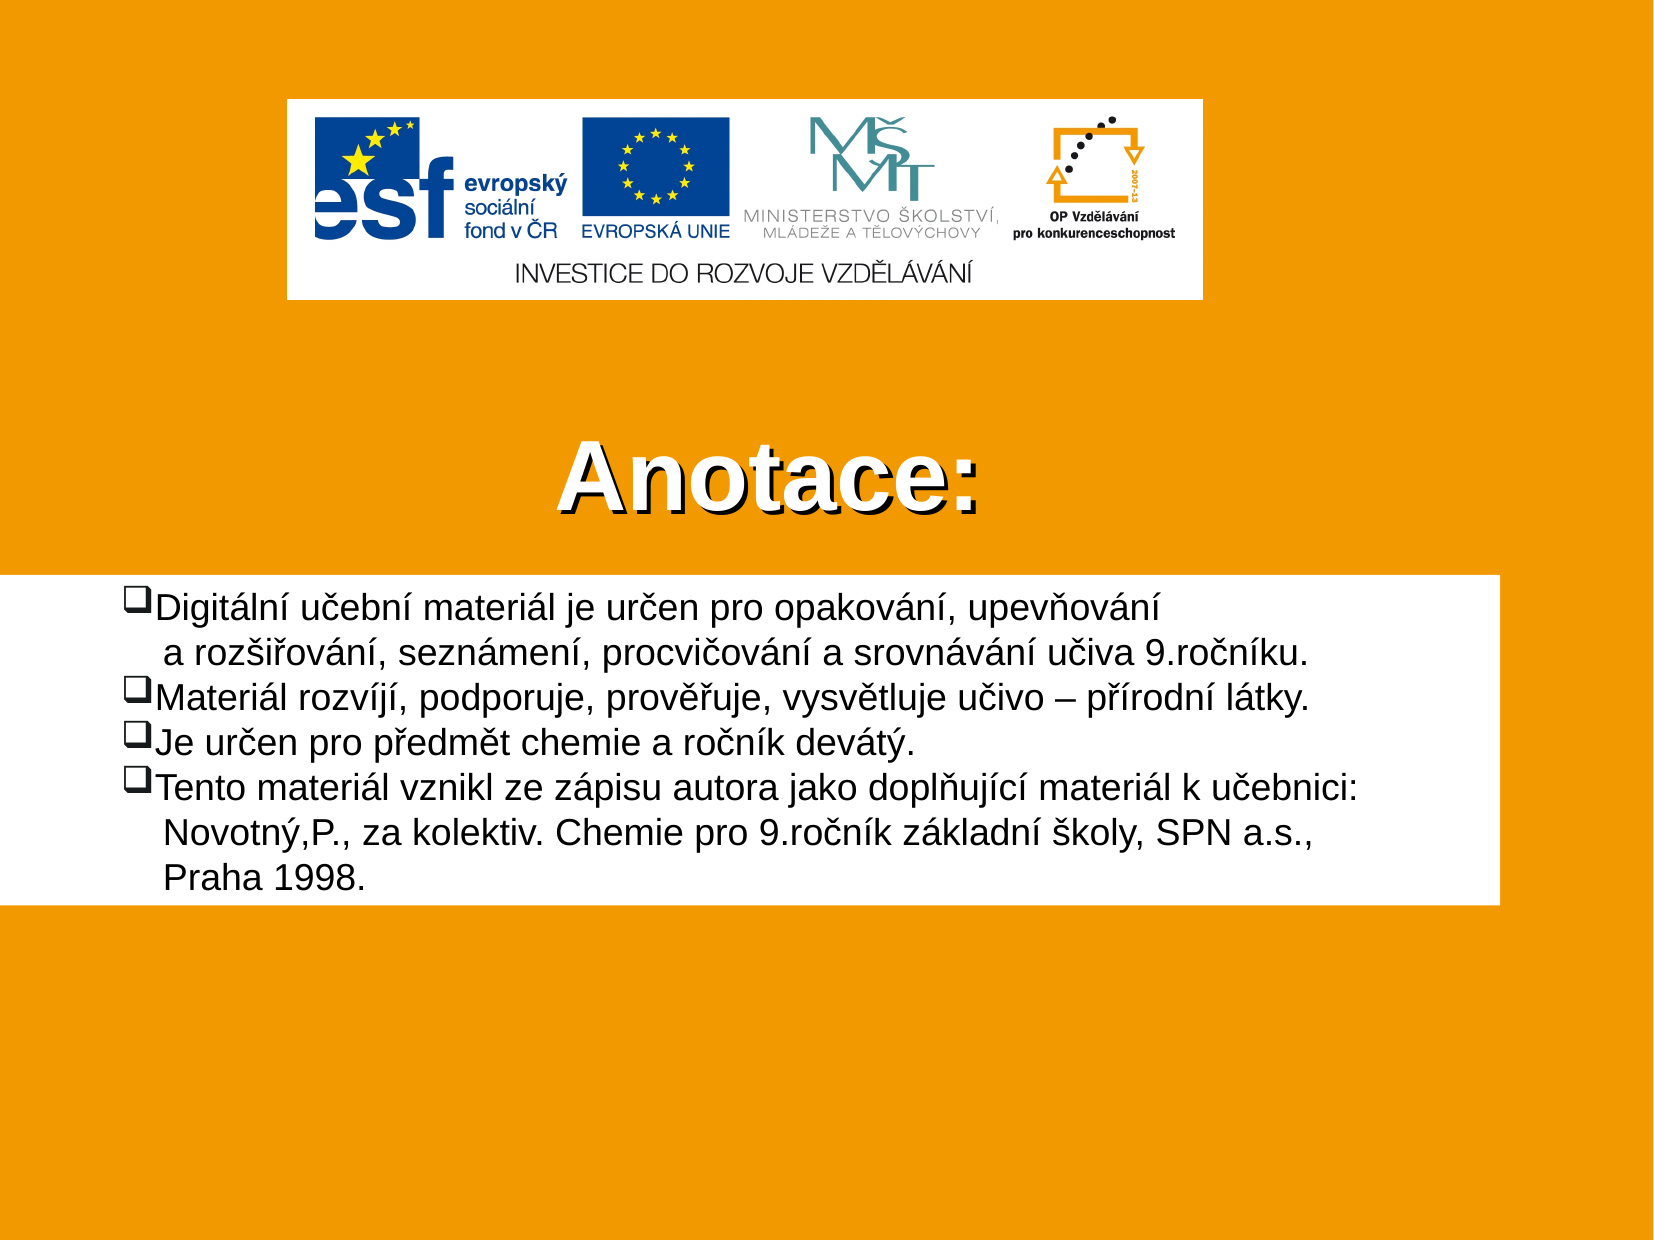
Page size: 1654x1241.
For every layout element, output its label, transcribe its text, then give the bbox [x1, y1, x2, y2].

picture [287, 99, 1203, 300]
text_box Digitální učební materiál je určen pro opakování, upevňování a rozšiřování, seznámení, procvičování a srovnávání učiva 9.ročníku. Materiál rozvíjí, podporuje, prověřuje, vysvětluje učivo – přírodní látky. Je určen pro předmět chemie a ročník devátý. Tento materiál vznikl ze zápisu autora jako doplňující materiál k učebnici: Novotný,P., za kolektiv. Chemie pro 9.ročník základní školy, SPN a.s., Praha 1998. [0, 574, 1501, 906]
title Anotace: [112, 349, 1388, 574]
